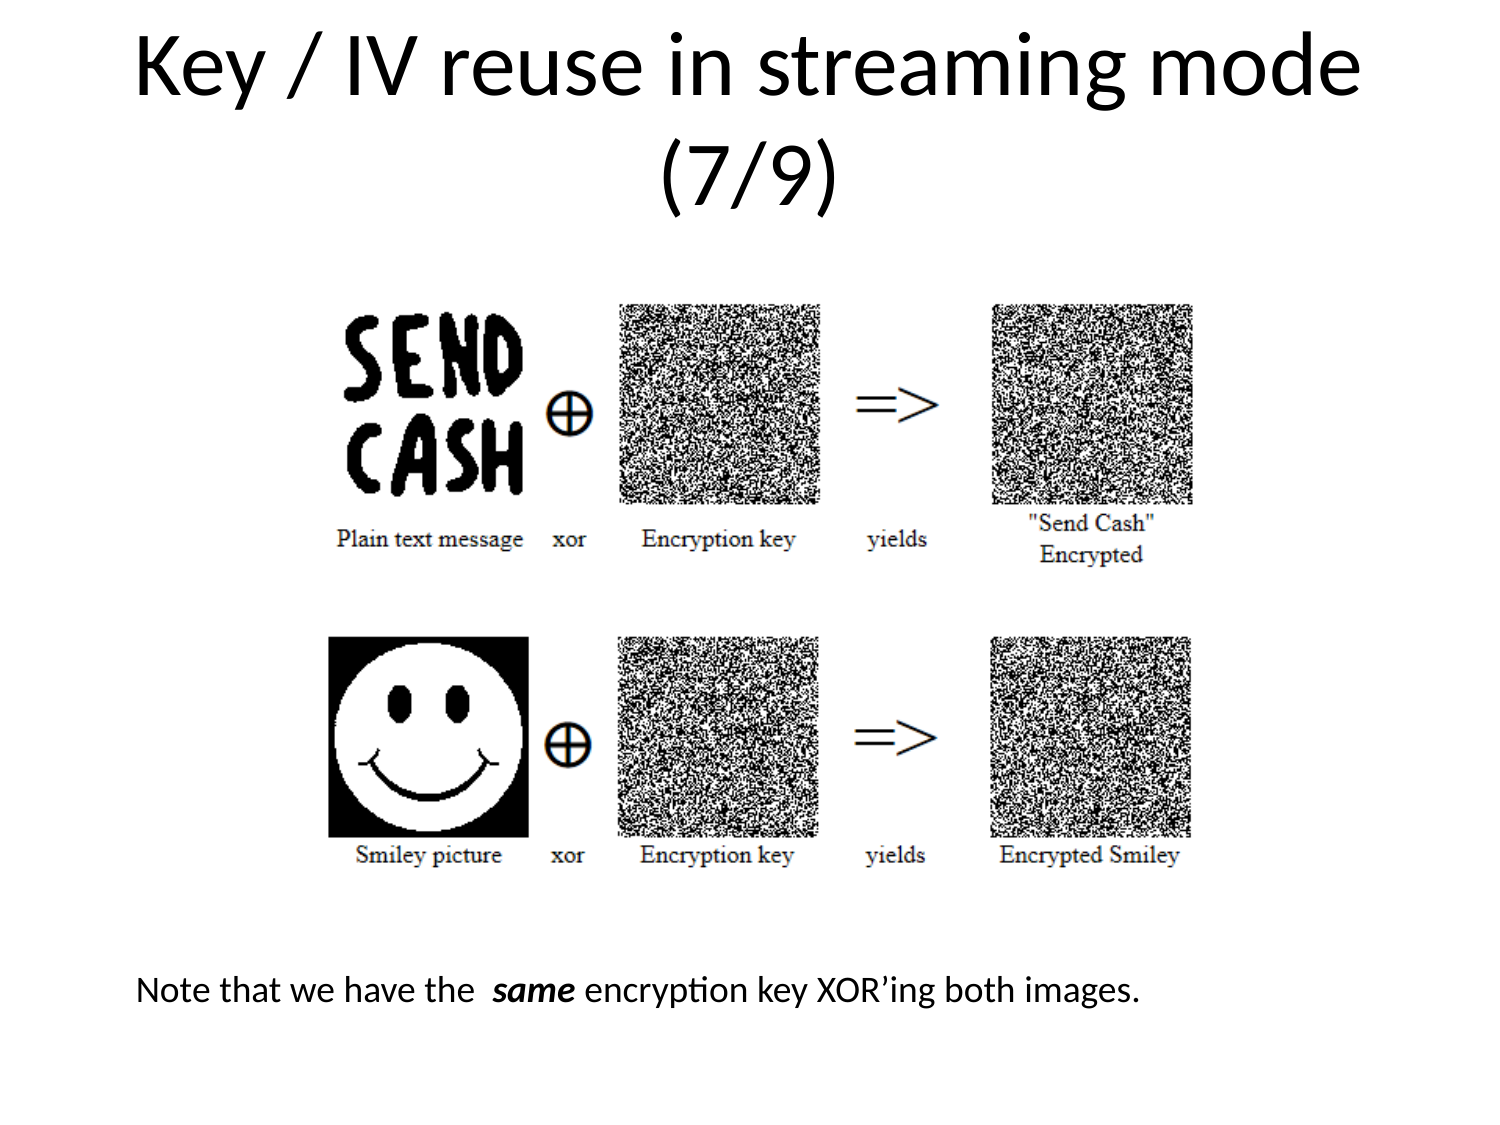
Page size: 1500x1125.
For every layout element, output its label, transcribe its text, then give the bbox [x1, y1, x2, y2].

picture [324, 281, 1210, 575]
text_box Key / IV reuse in streaming mode (7/9) [75, 70, 1425, 213]
text_box Note that we have the same encryption key XOR’ing both images. [121, 957, 1417, 1017]
picture [324, 612, 1213, 877]
